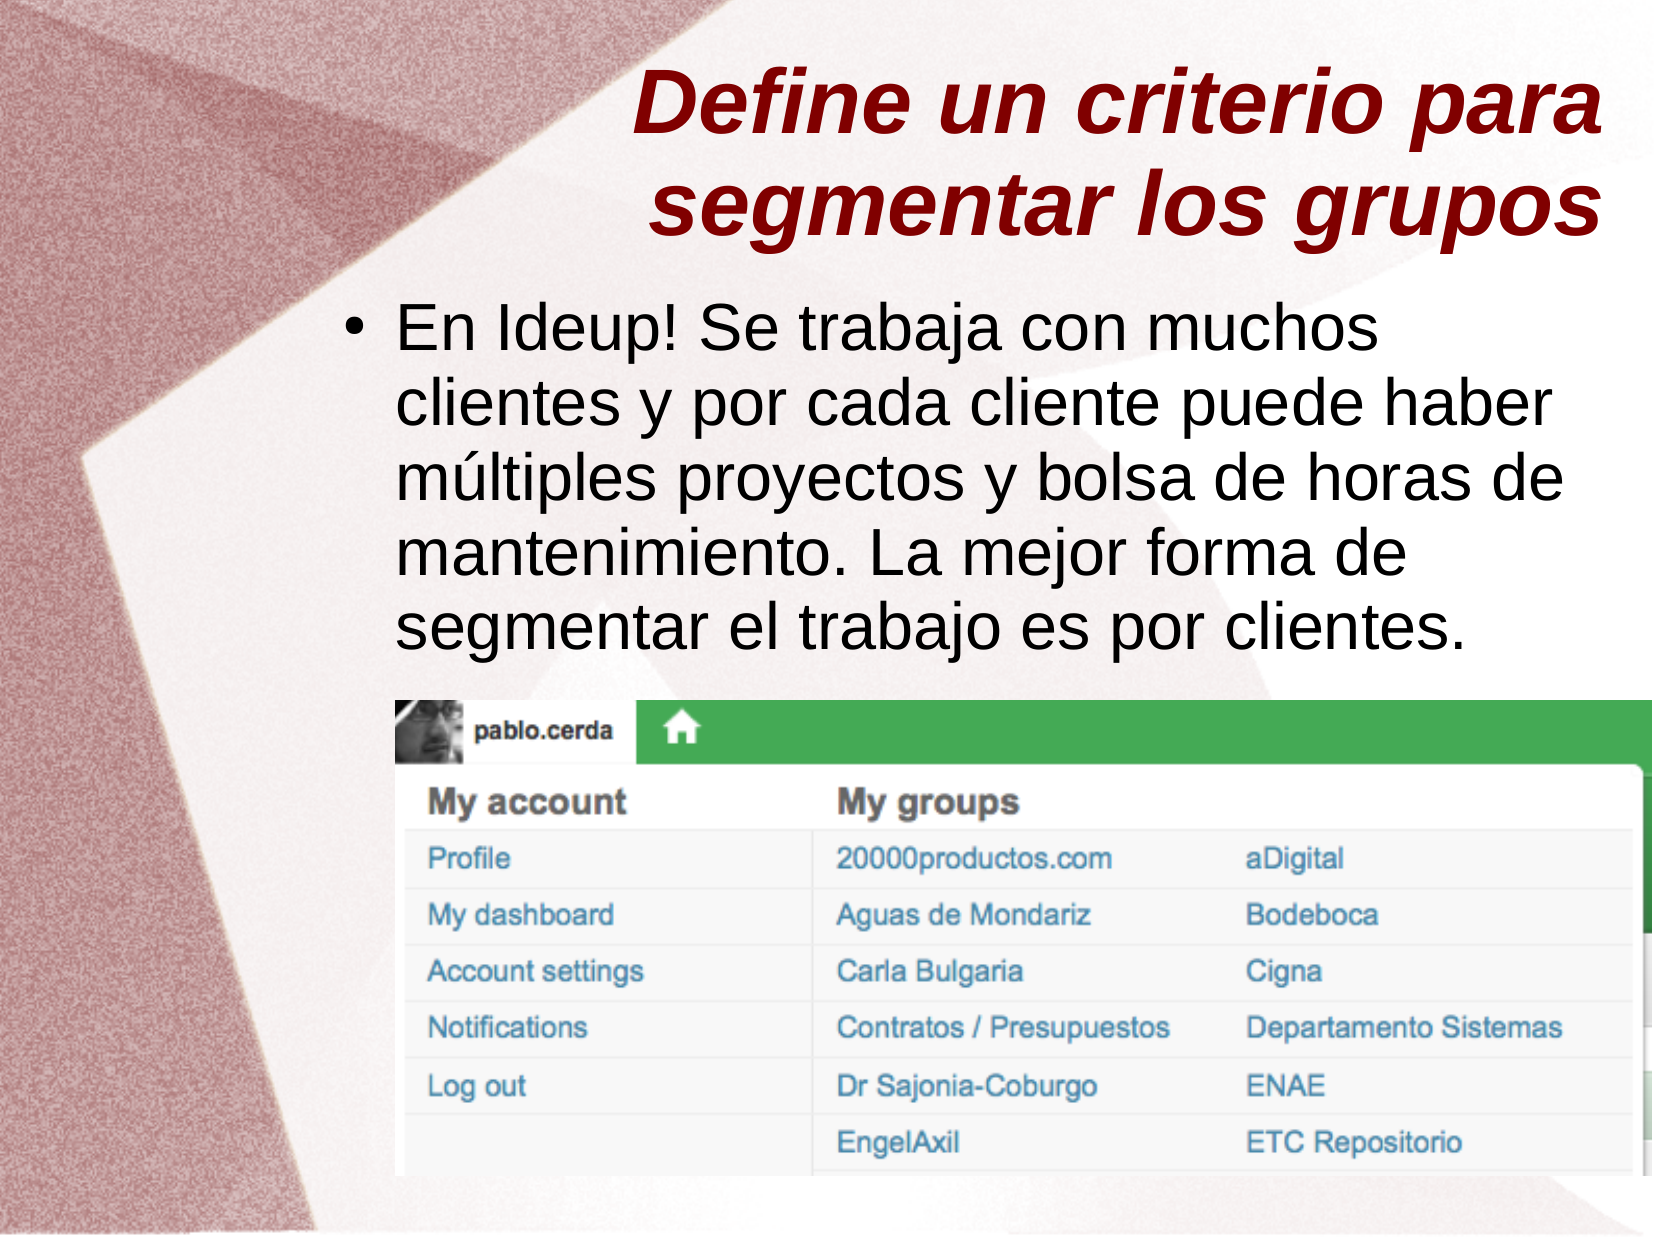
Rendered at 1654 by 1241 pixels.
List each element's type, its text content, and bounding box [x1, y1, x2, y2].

picture [0, 0, 1654, 1241]
title Define un criterio para segmentar los grupos [596, 49, 1607, 257]
list En Ideup! Se trabaja con muchos clientes y por cada cliente puede haber múltiples proyectos y bolsa de horas de mantenimiento. La mejor forma de segmentar el trabajo es por clientes. [324, 290, 1601, 1241]
